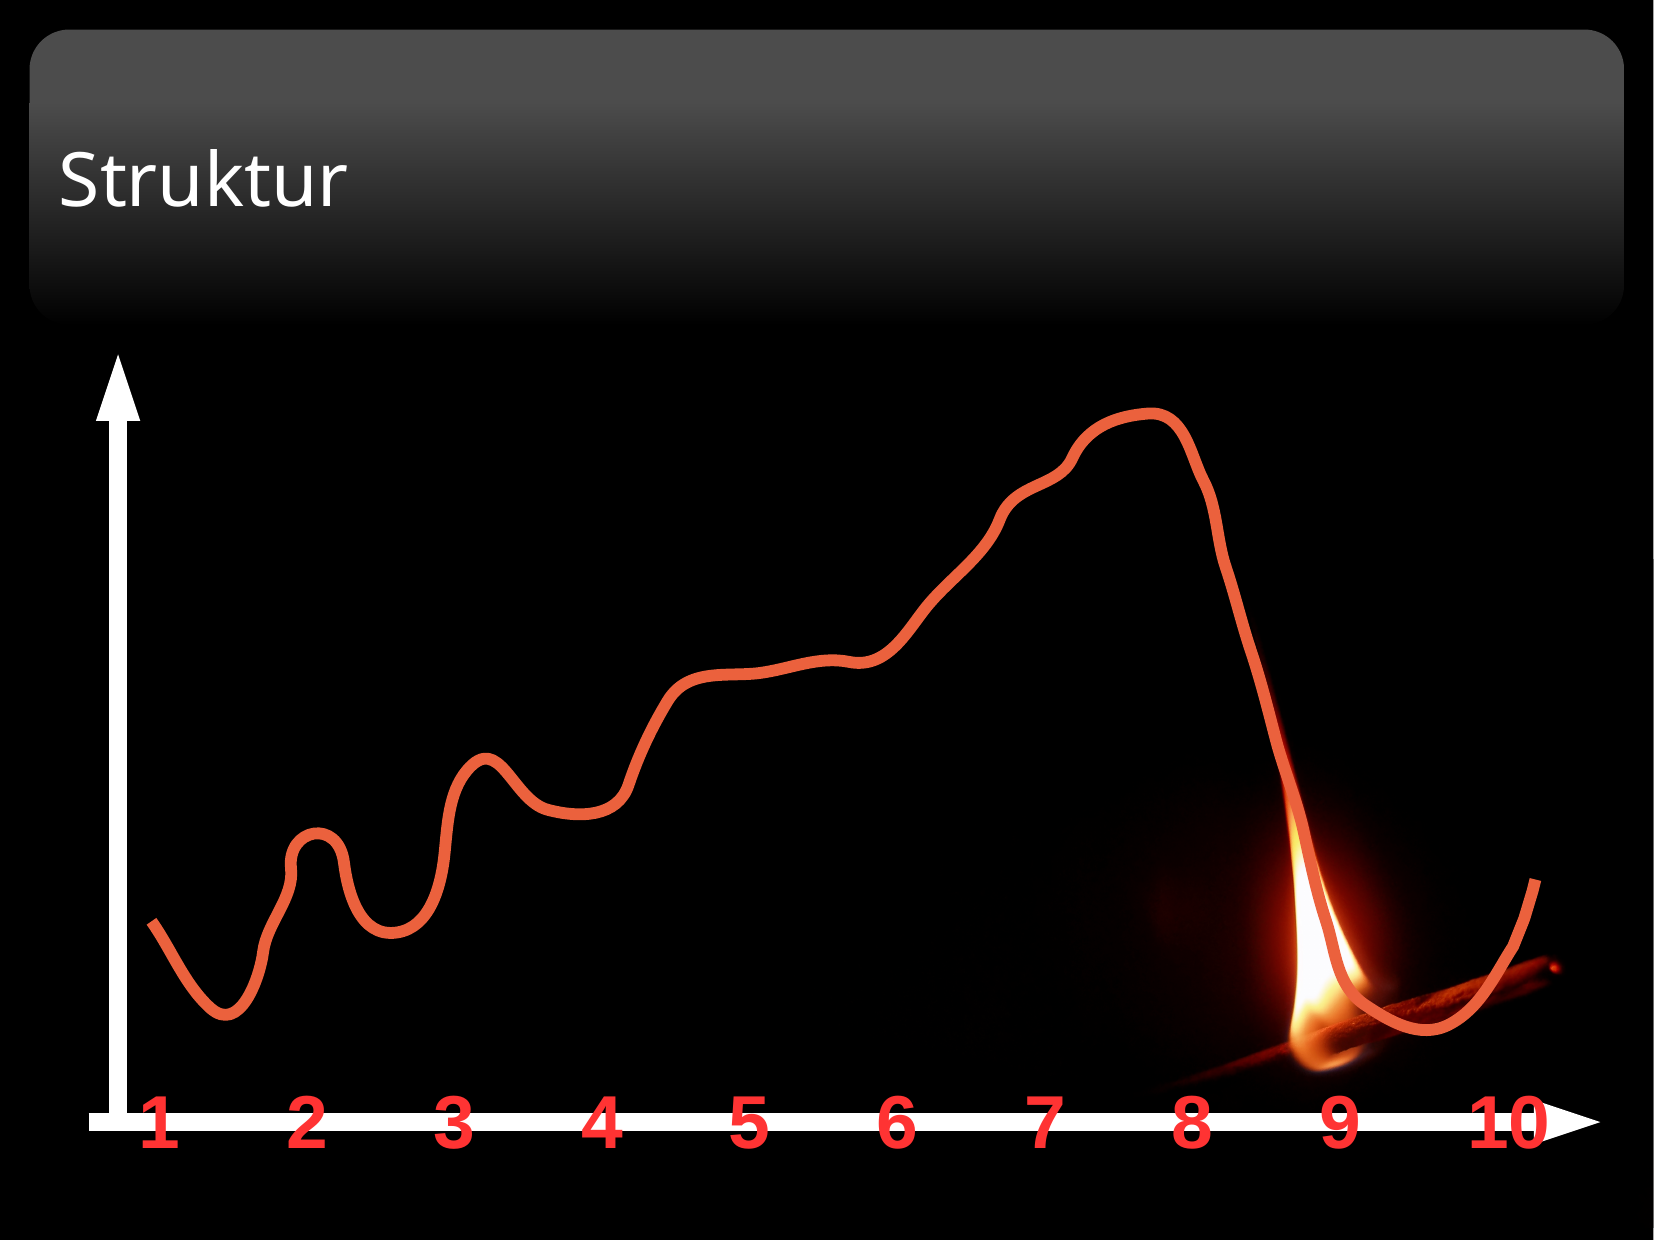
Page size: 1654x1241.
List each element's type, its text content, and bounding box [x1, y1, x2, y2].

picture [732, 559, 964, 668]
title Struktur [59, 59, 1595, 296]
picture [1184, 1131, 1200, 1141]
picture [1473, 1106, 1484, 1113]
picture [890, 1131, 905, 1141]
picture [732, 1131, 757, 1141]
picture [1332, 1104, 1347, 1113]
picture [1185, 1103, 1199, 1113]
picture [732, 559, 1654, 1228]
picture [1522, 1131, 1533, 1141]
picture [1522, 1104, 1533, 1113]
